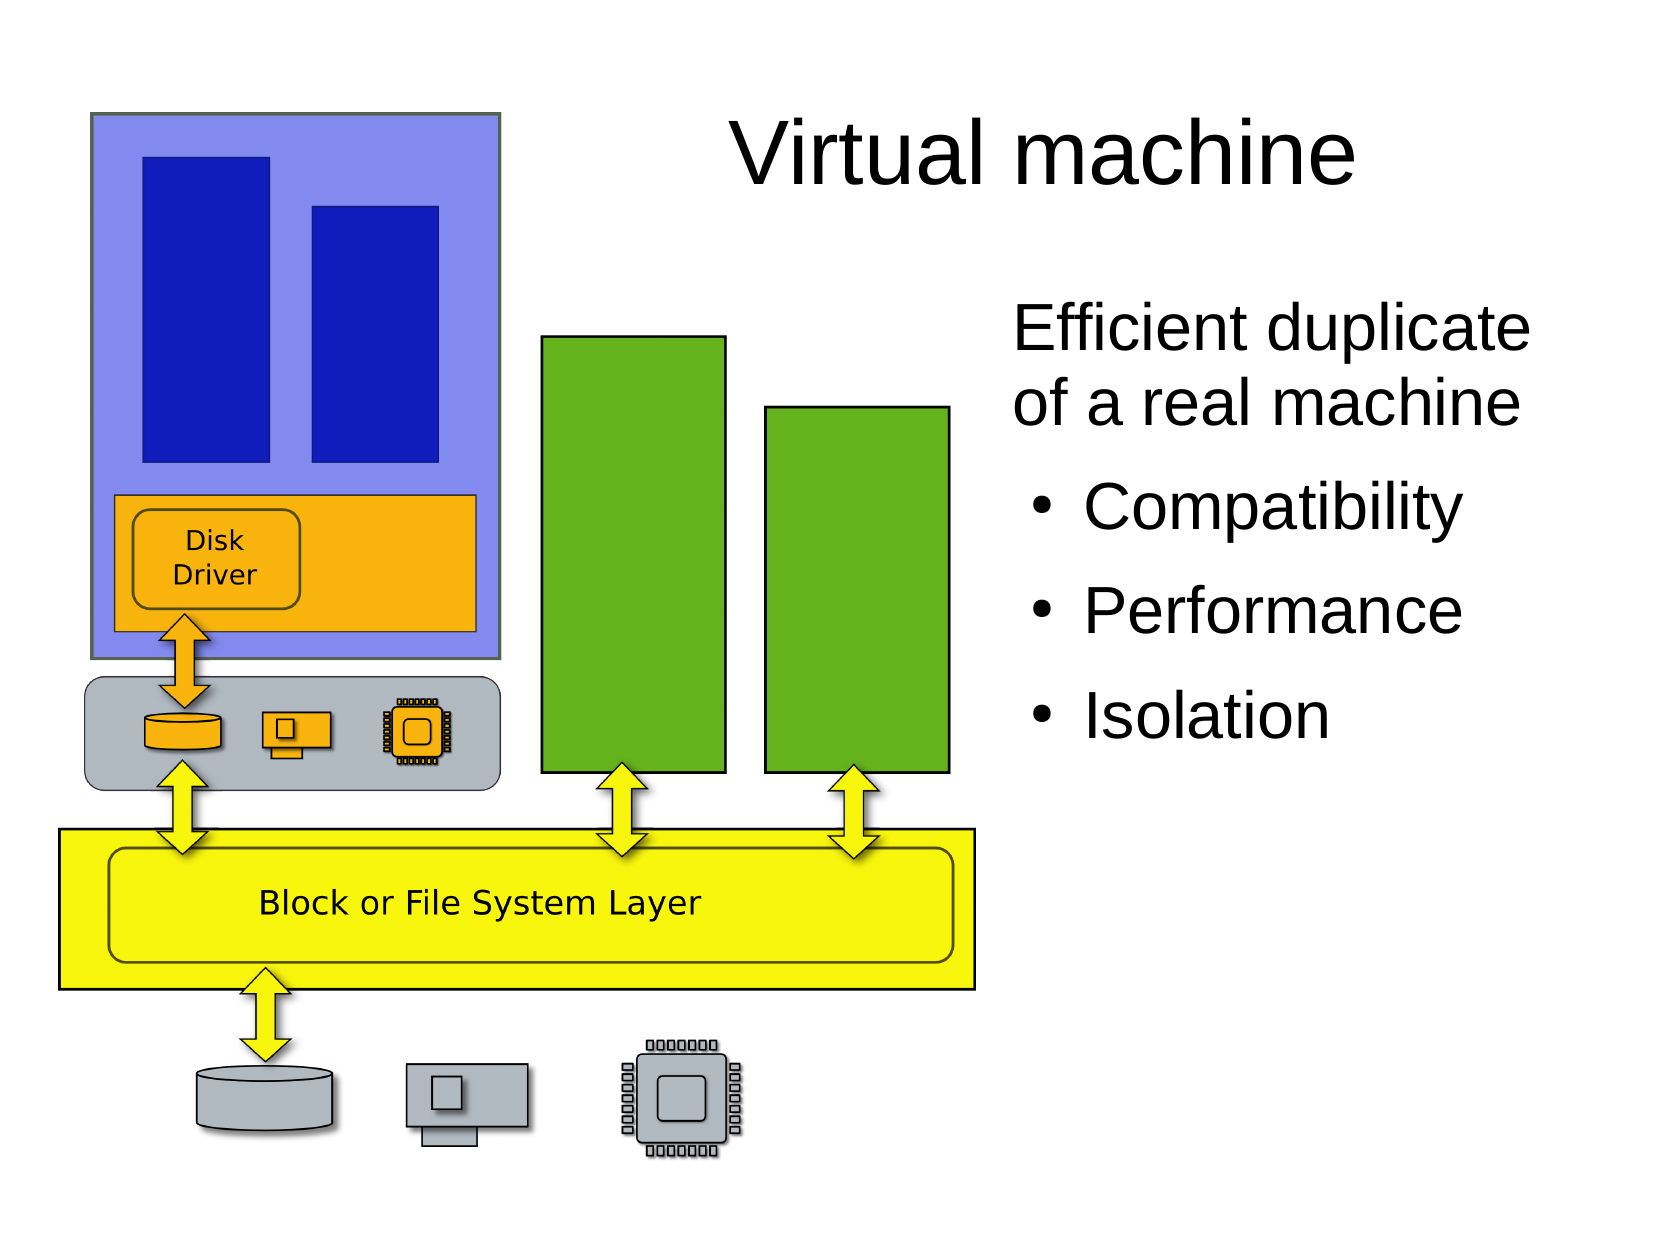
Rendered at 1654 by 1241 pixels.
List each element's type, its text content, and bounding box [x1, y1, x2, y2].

picture [58, 112, 976, 1169]
list Efficient duplicate of a real machine Compatibility Performance Isolation [1012, 290, 1572, 1010]
title Virtual machine [558, 49, 1530, 257]
